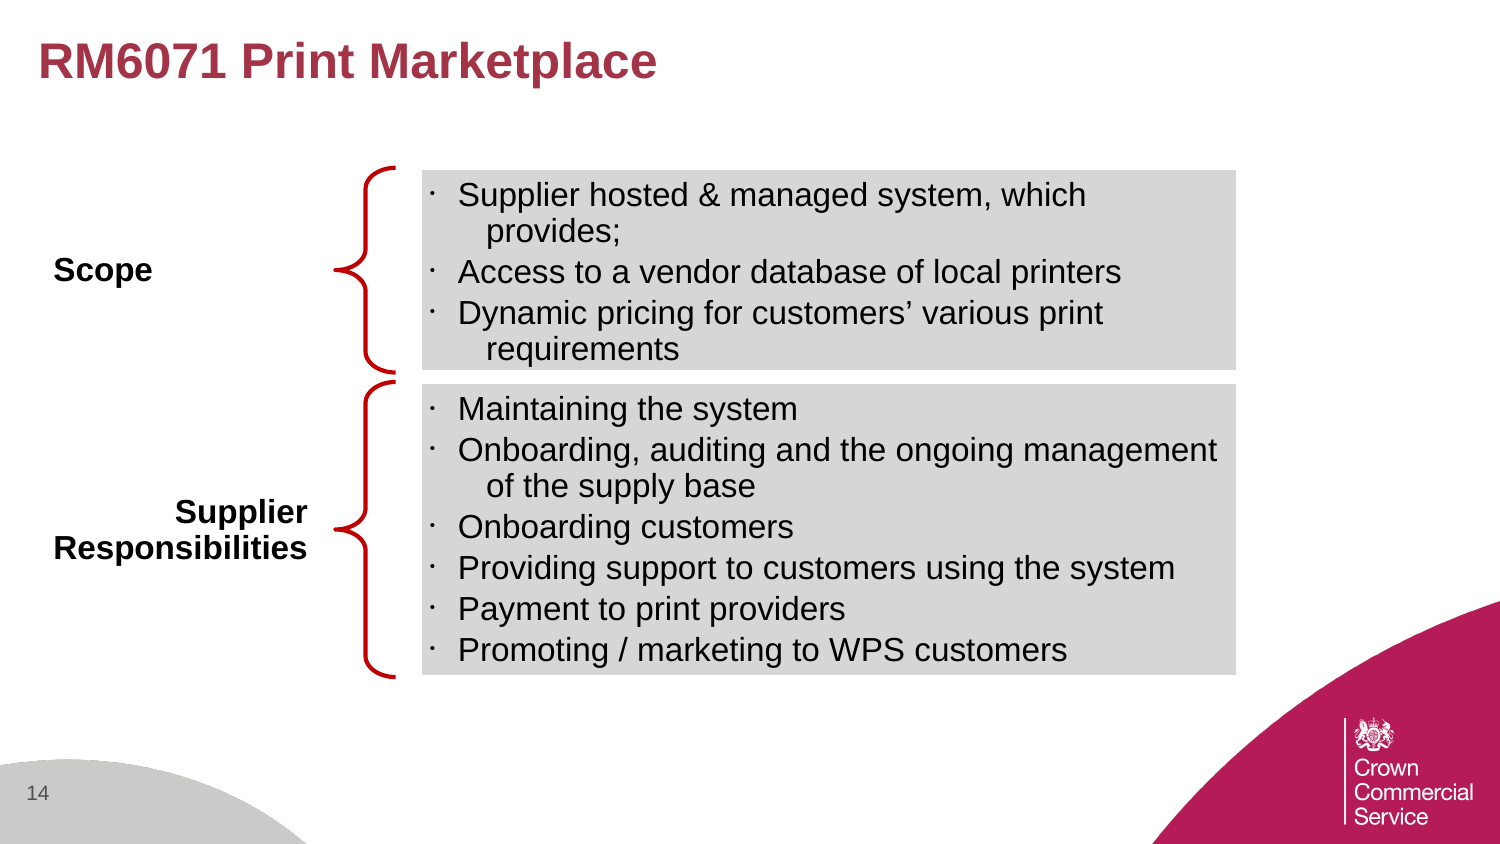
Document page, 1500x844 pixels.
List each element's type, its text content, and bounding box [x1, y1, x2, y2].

text_box Scope [34, 244, 336, 297]
title RM6071 Print Marketplace [23, 13, 1368, 118]
text_box Supplier Responsibilities [34, 488, 336, 571]
text_box Maintaining the system Onboarding, auditing and the ongoing management of the supply base Onboarding customers Providing support to customers using the system Payment to print providers Promoting / marketing to WPS customers [419, 381, 1239, 678]
text_box 14 [11, 764, 102, 830]
text_box Supplier hosted & managed system, which provides; Access to a vendor database of local printers Dynamic pricing for customers’ various print requirements [419, 167, 1239, 373]
